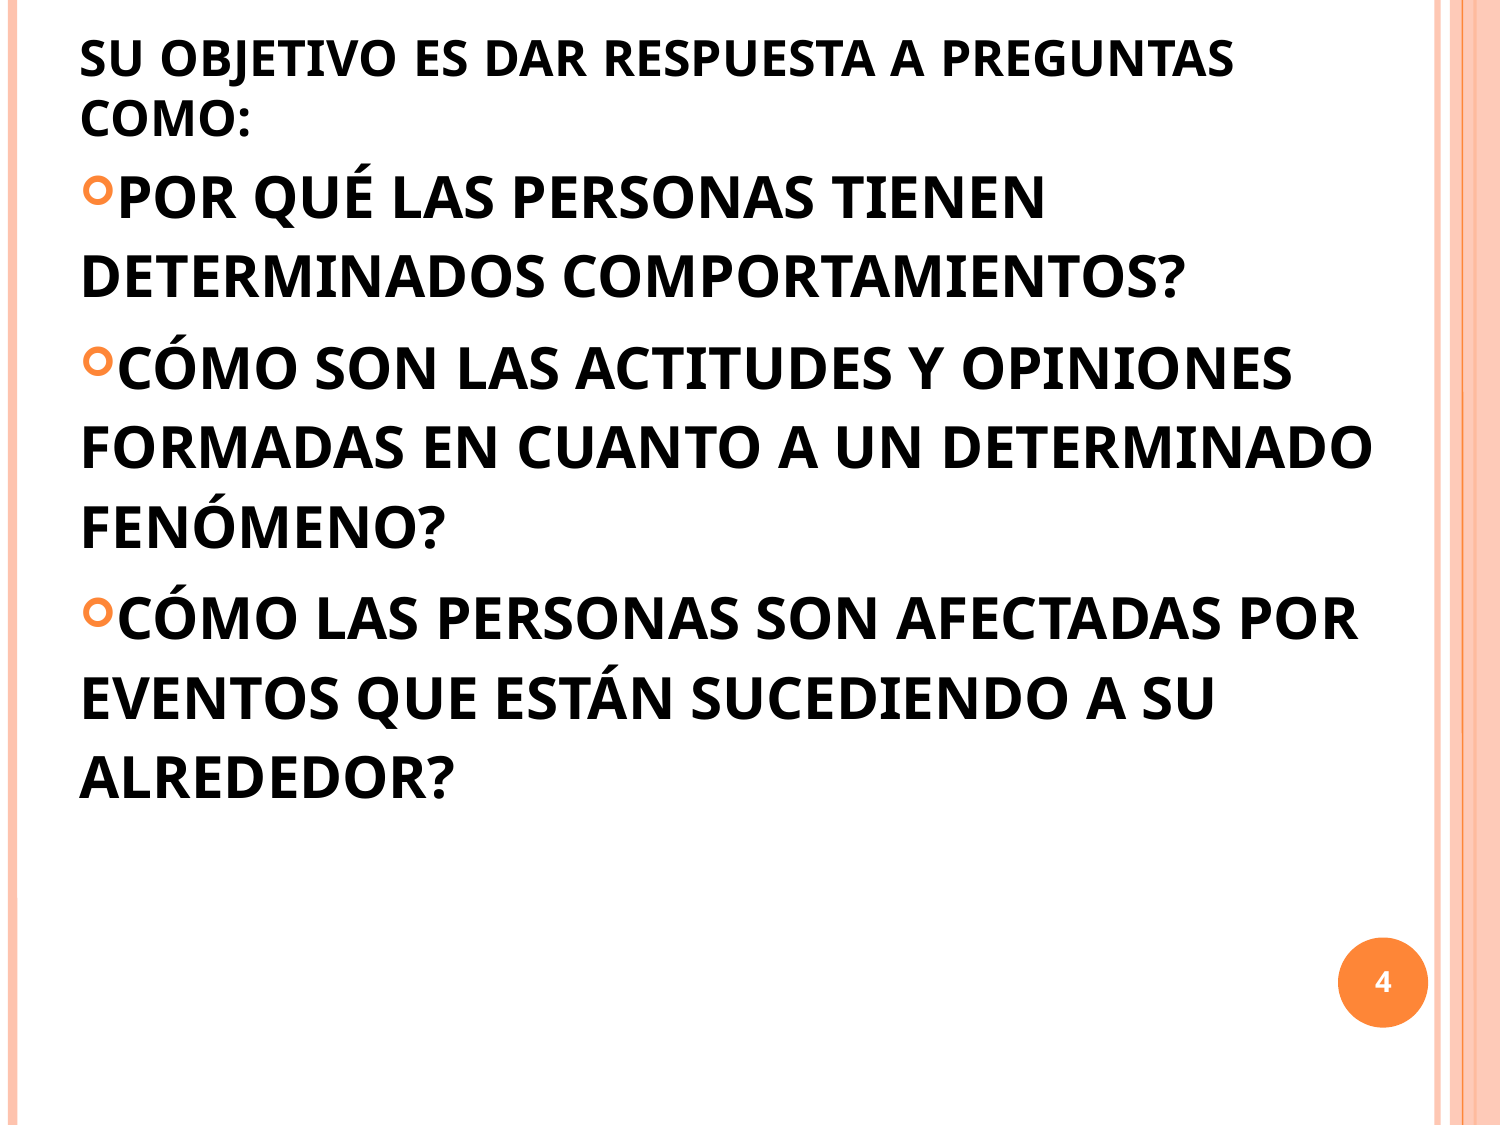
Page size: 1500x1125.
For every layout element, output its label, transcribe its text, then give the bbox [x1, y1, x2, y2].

list POR QUÉ LAS PERSONAS TIENEN DETERMINADOS COMPORTAMIENTOS? CÓMO SON LAS ACTITUDES Y OPINIONES FORMADAS EN CUANTO A UN DETERMINADO FENÓMENO? CÓMO LAS PERSONAS SON AFECTADAS POR EVENTOS QUE ESTÁN SUCEDIENDO A SU ALREDEDOR? [64, 148, 1442, 1020]
text_box SU OBJETIVO ES DAR RESPUESTA A PREGUNTAS COMO: [64, 18, 1306, 155]
text_box <número> [1333, 940, 1434, 1027]
